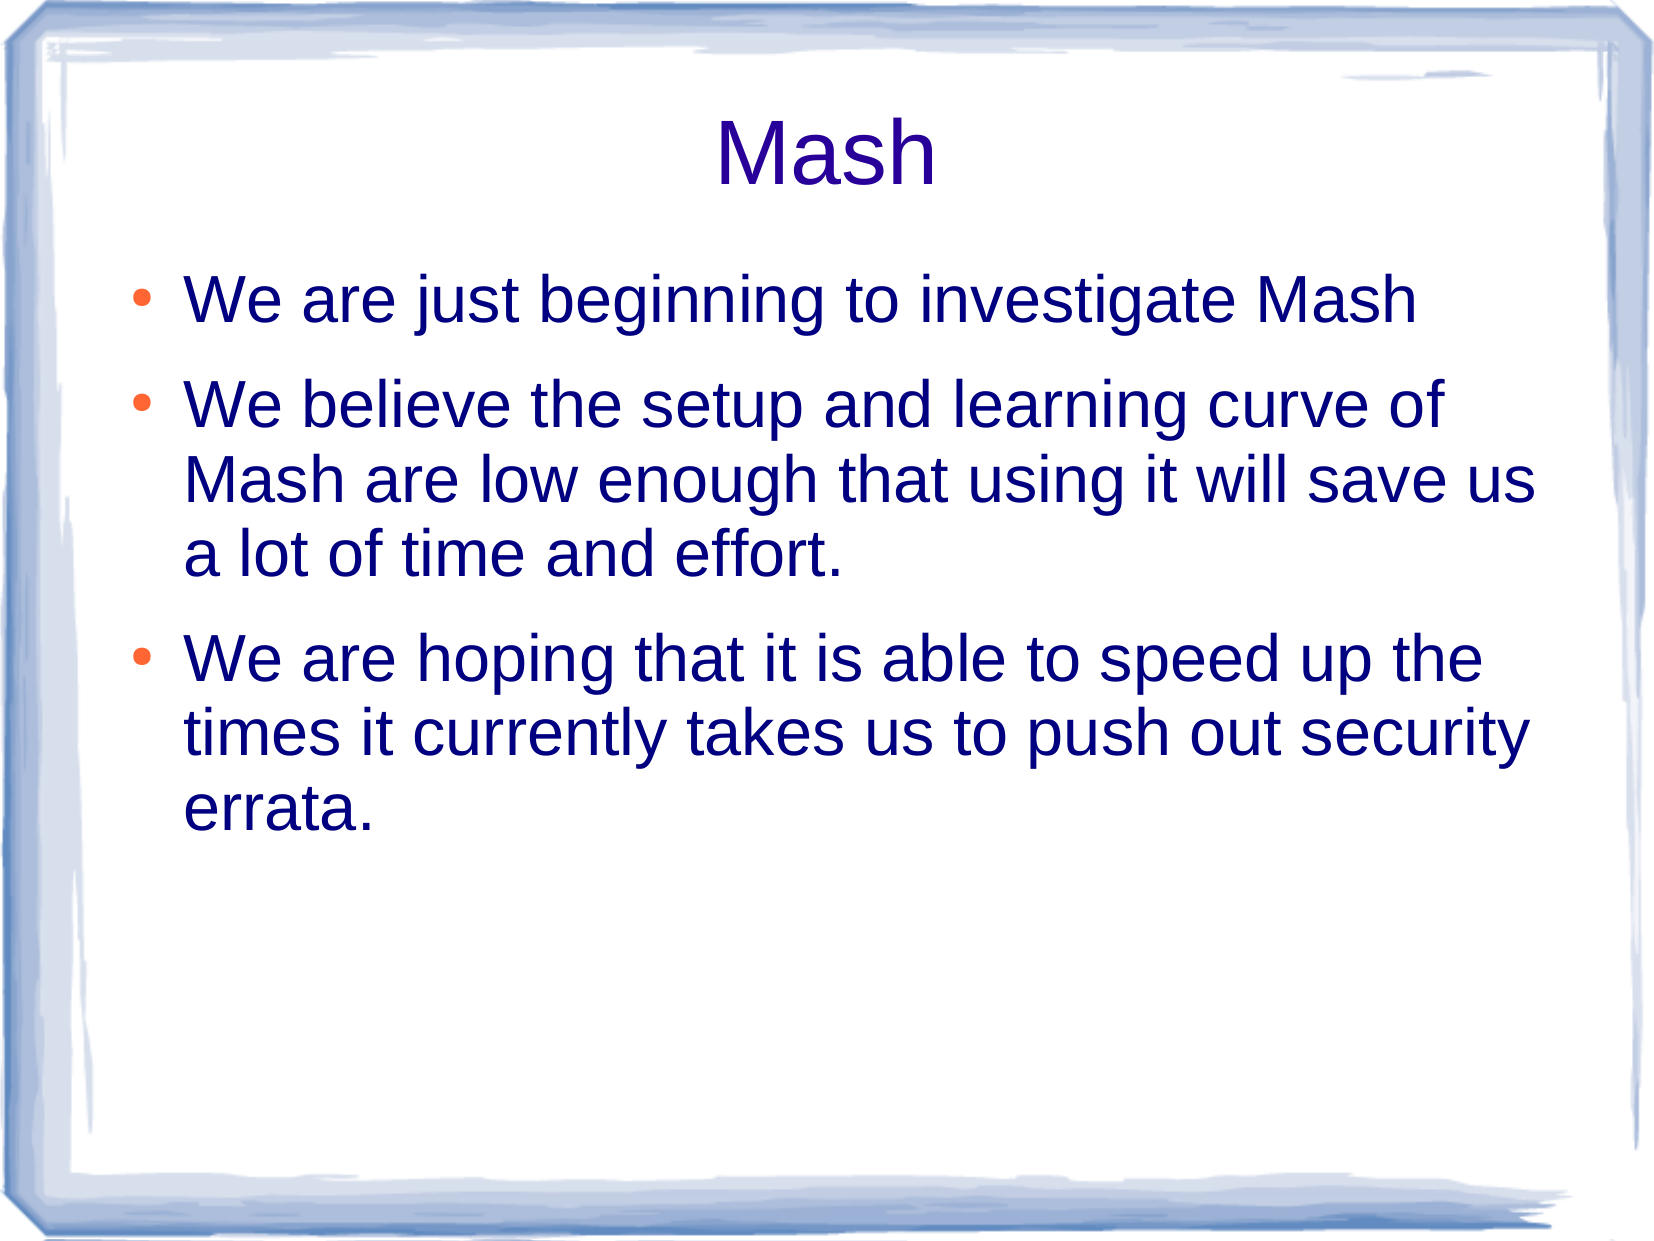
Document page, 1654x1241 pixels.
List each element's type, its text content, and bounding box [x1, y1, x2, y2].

picture [0, 0, 1654, 1241]
title Mash [82, 49, 1571, 257]
list We are just beginning to investigate Mash We believe the setup and learning curve of Mash are low enough that using it will save us a lot of time and effort. We are hoping that it is able to speed up the times it currently takes us to push out security errata. [112, 262, 1566, 1071]
